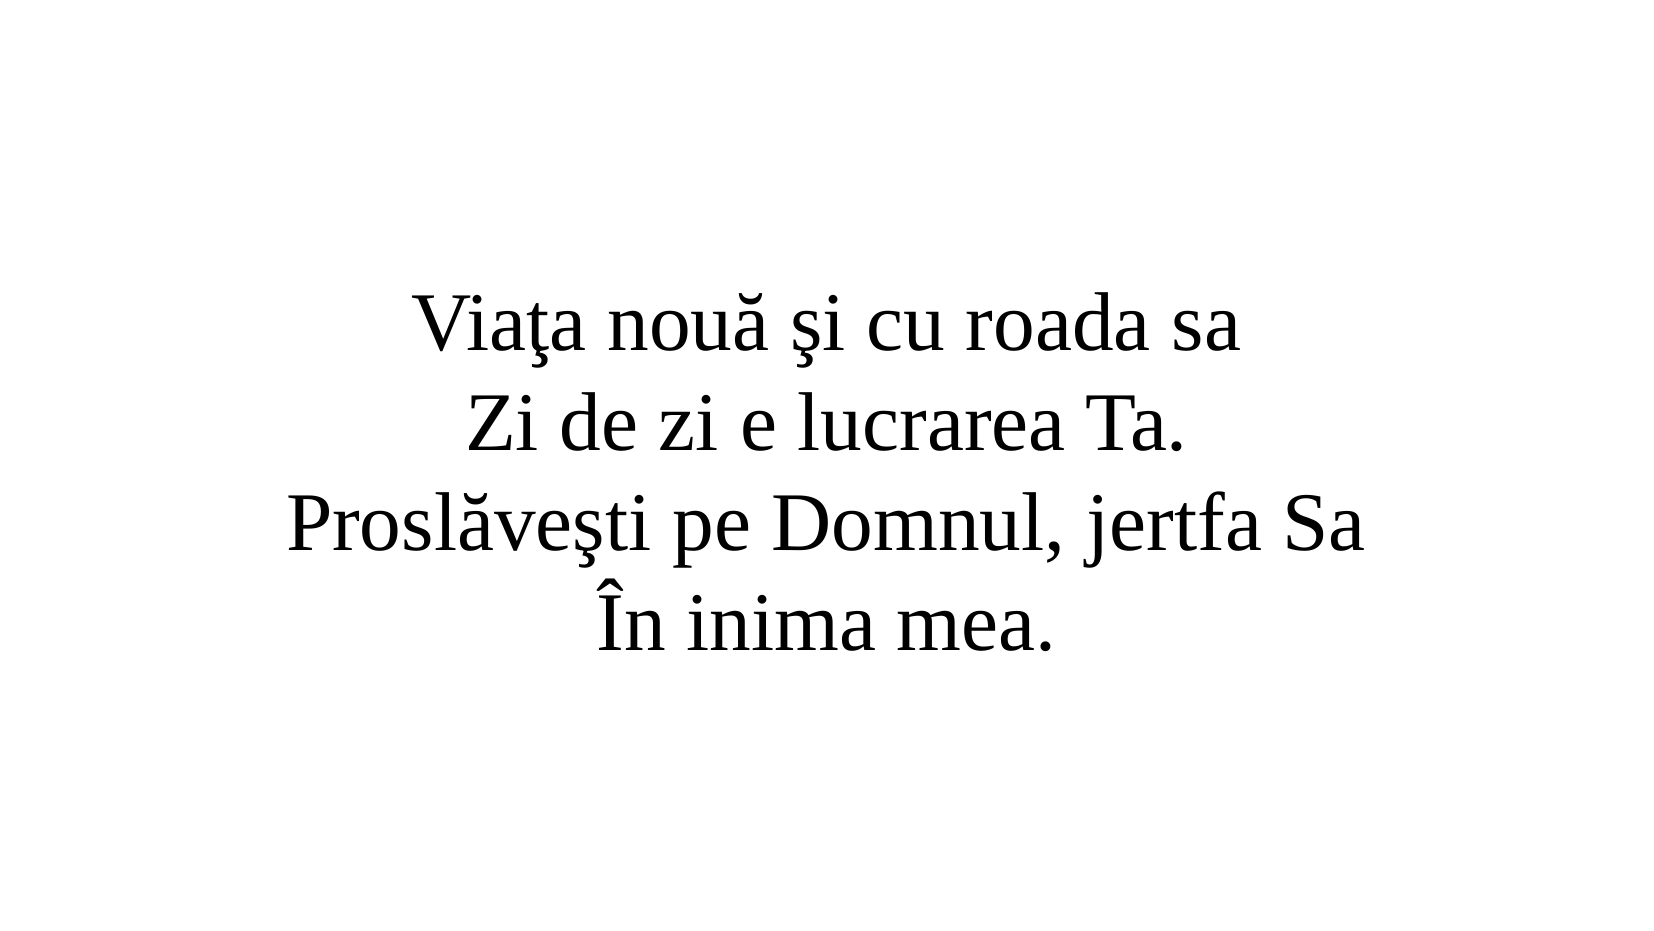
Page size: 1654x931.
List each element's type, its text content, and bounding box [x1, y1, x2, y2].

subtitle Viaţa nouă şi cu roada sa Zi de zi e lucrarea Ta. Proslăveşti pe Domnul, jertfa Sa În inima mea. [0, 259, 1654, 632]
